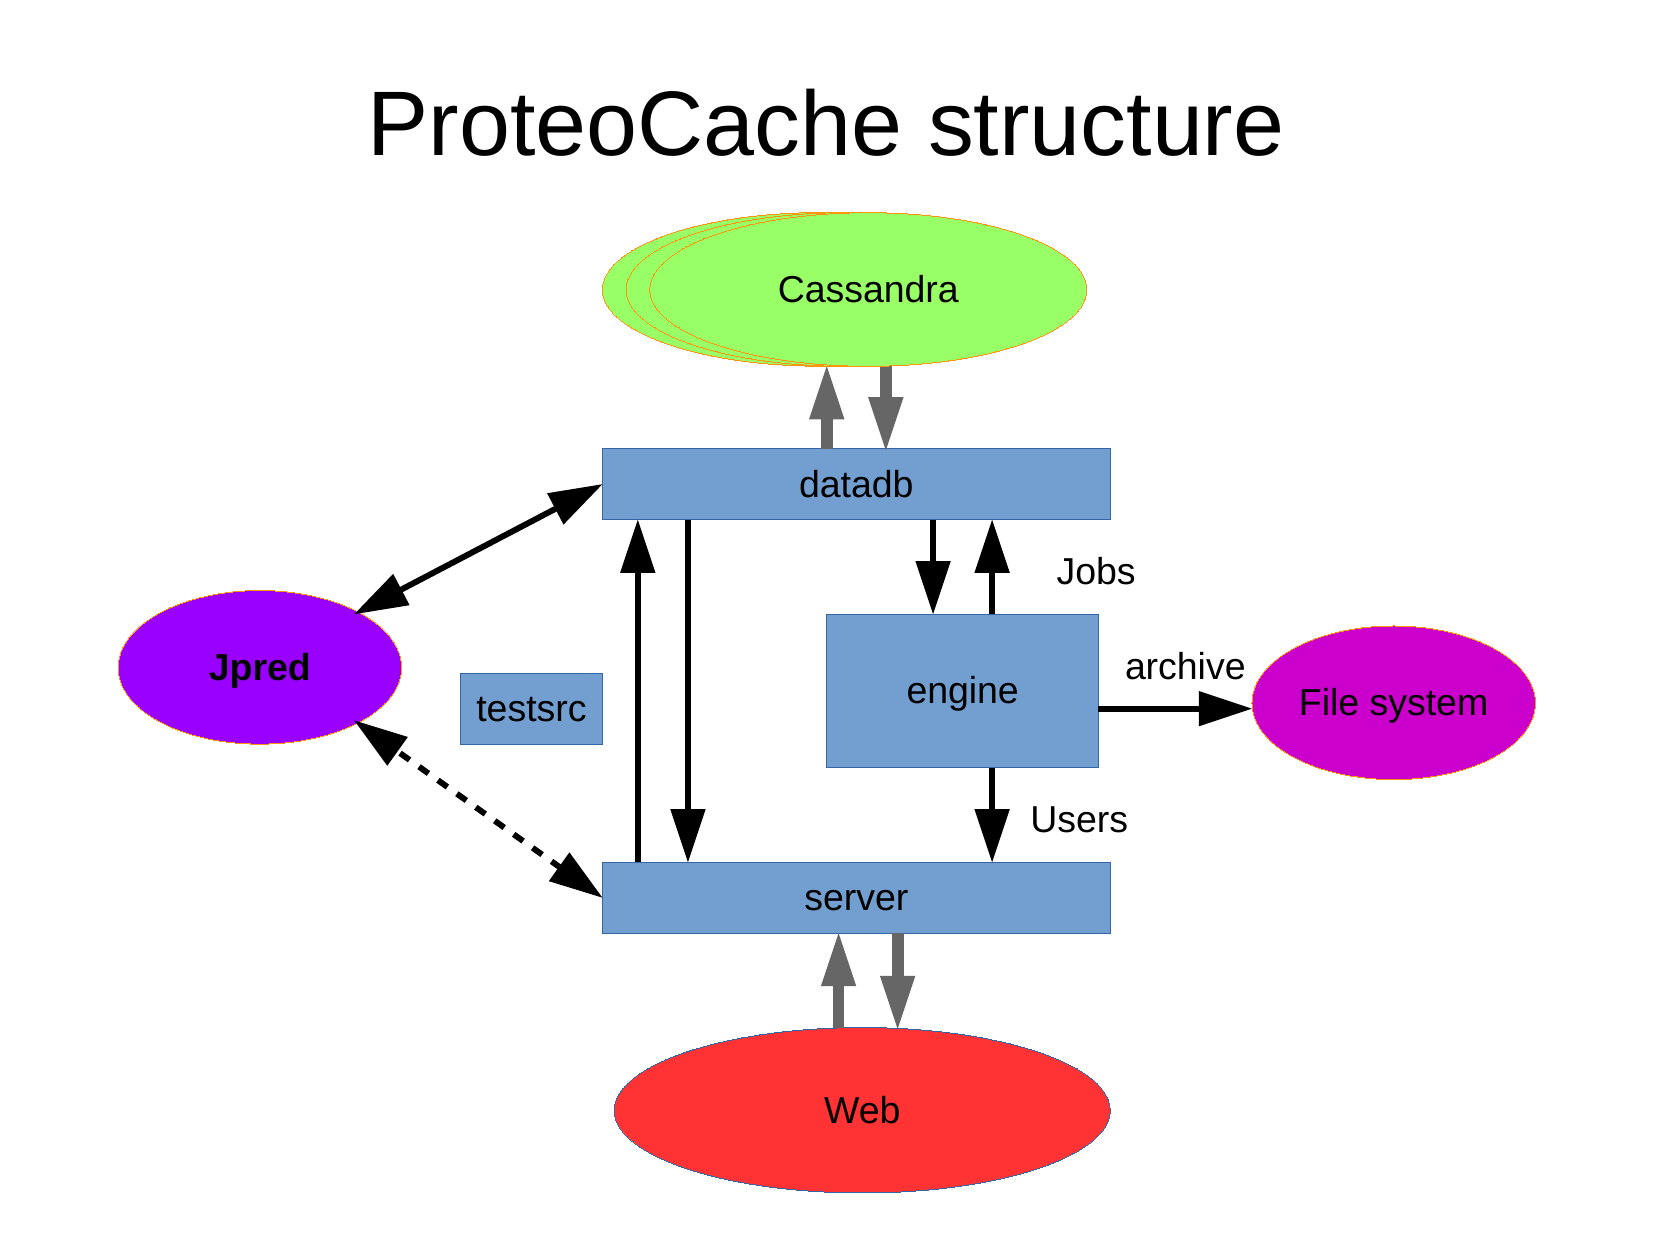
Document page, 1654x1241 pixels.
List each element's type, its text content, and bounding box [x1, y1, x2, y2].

text_box archive [1110, 637, 1261, 695]
text_box Web [614, 1027, 1111, 1193]
text_box server [602, 862, 1111, 934]
text_box Cassandra [602, 212, 825, 366]
text_box datadb [602, 448, 1111, 520]
text_box File system [1251, 625, 1536, 780]
text_box Users [1015, 791, 1144, 849]
title ProteoCache structure [82, 19, 1571, 227]
text_box engine [826, 614, 1099, 768]
text_box testsrc [460, 673, 603, 745]
text_box Jpred [118, 590, 402, 745]
text_box Jobs [1041, 543, 1151, 601]
text_box Cassandra [626, 212, 849, 367]
text_box Cassandra [649, 212, 1087, 367]
